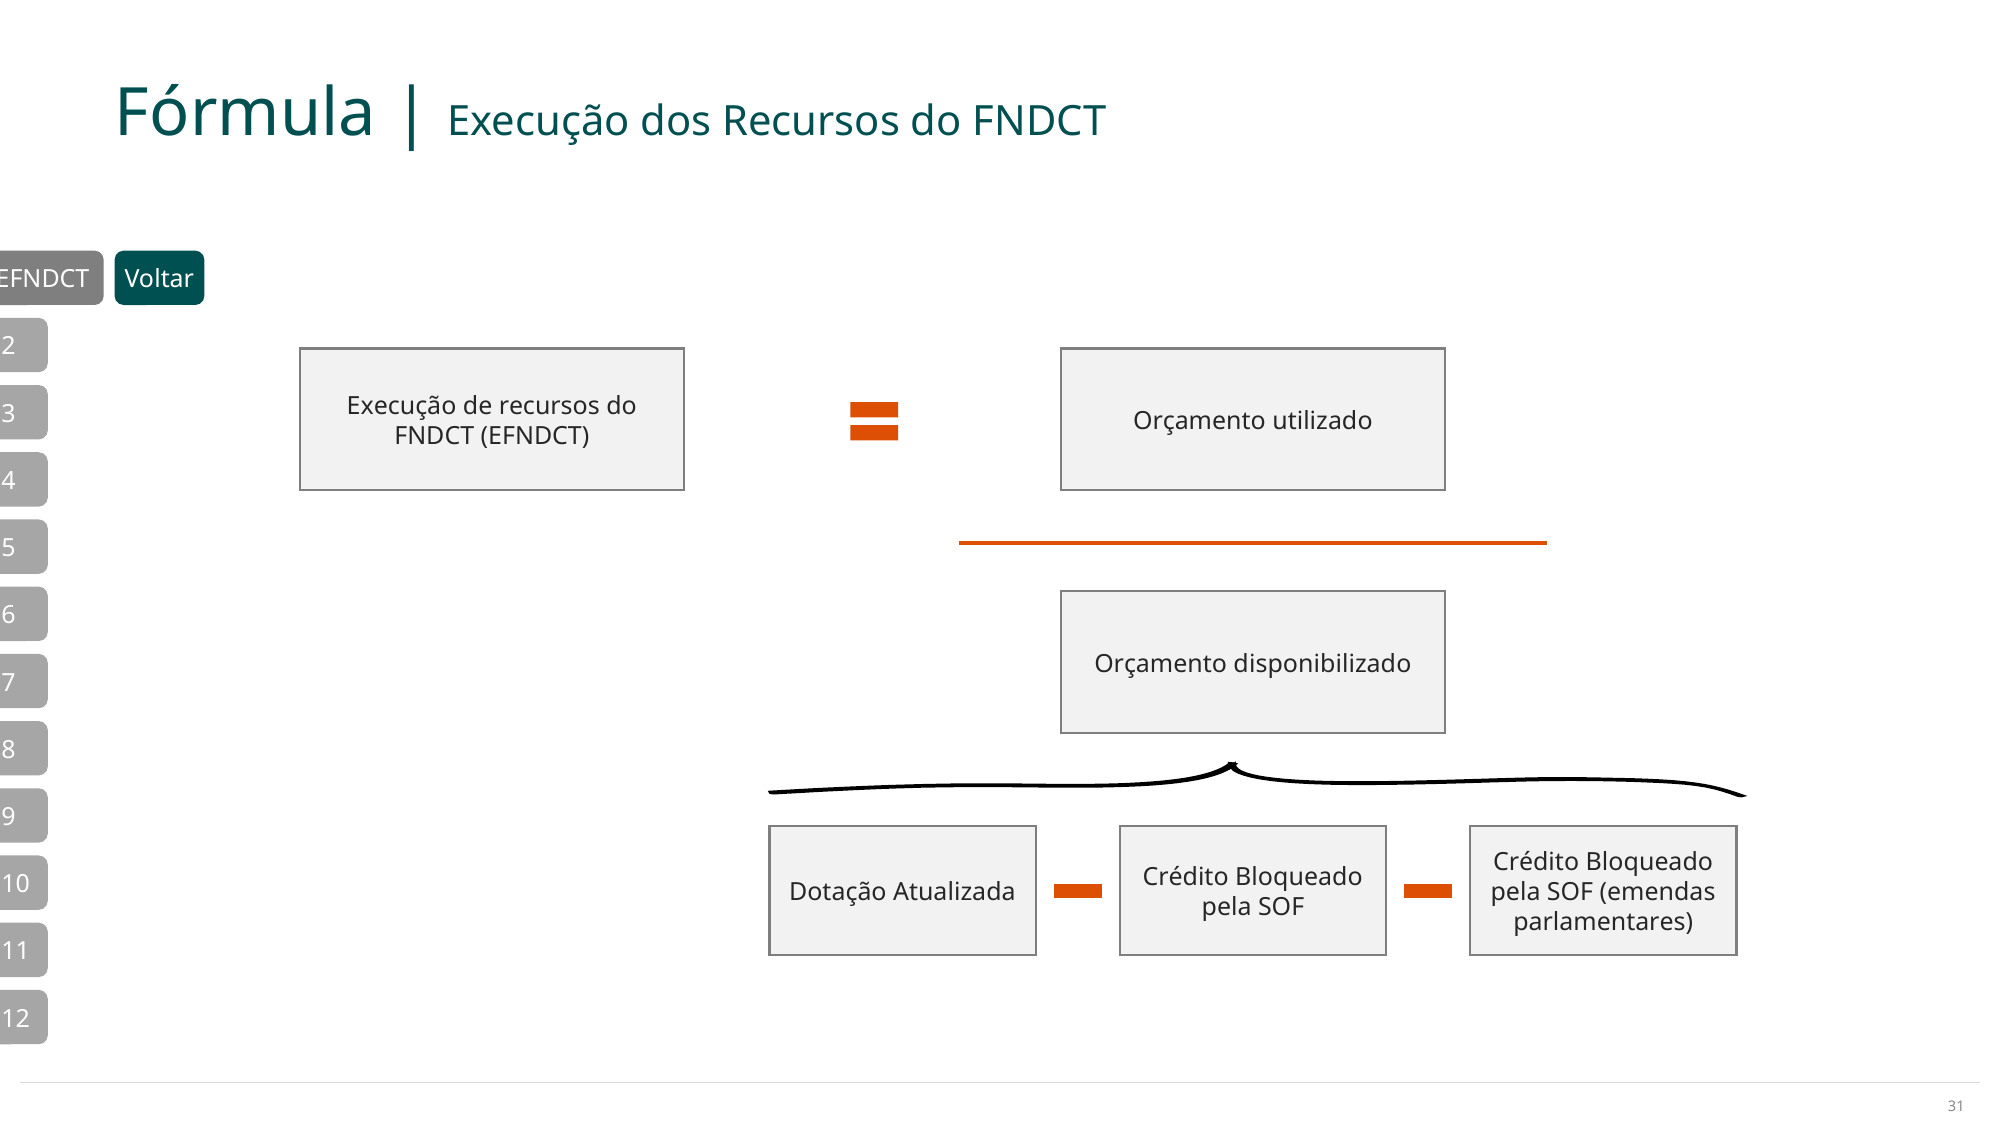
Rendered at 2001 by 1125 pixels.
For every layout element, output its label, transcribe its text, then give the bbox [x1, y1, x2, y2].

text_box EFNDCT [0, 250, 104, 306]
text_box [770, 763, 1742, 796]
text_box 10 [0, 855, 48, 910]
text_box [850, 425, 899, 441]
text_box Crédito Bloqueado pela SOF (emendas parlamentares) [1470, 826, 1737, 955]
text_box Dotação Atualizada [769, 826, 1036, 955]
text_box Execução de recursos do FNDCT (EFNDCT) [300, 348, 684, 490]
text_box Orçamento disponibilizado [1061, 591, 1445, 733]
text_box 4 [0, 452, 48, 507]
text_box 12 [0, 989, 48, 1045]
text_box [850, 402, 899, 418]
text_box 7 [0, 653, 48, 709]
text_box Voltar [114, 250, 205, 306]
text_box 11 [0, 922, 48, 978]
text_box 3 [0, 385, 48, 440]
text_box 5 [0, 519, 48, 574]
text_box [1054, 884, 1102, 898]
text_box [1404, 884, 1452, 898]
text_box Orçamento utilizado [1061, 348, 1445, 490]
text_box 9 [0, 788, 48, 843]
text_box 6 [0, 586, 48, 642]
text_box Crédito Bloqueado pela SOF [1120, 826, 1386, 955]
text_box 2 [0, 317, 48, 373]
text_box 8 [0, 721, 48, 776]
title Fórmula | Execução dos Recursos do FNDCT [99, 45, 1900, 173]
